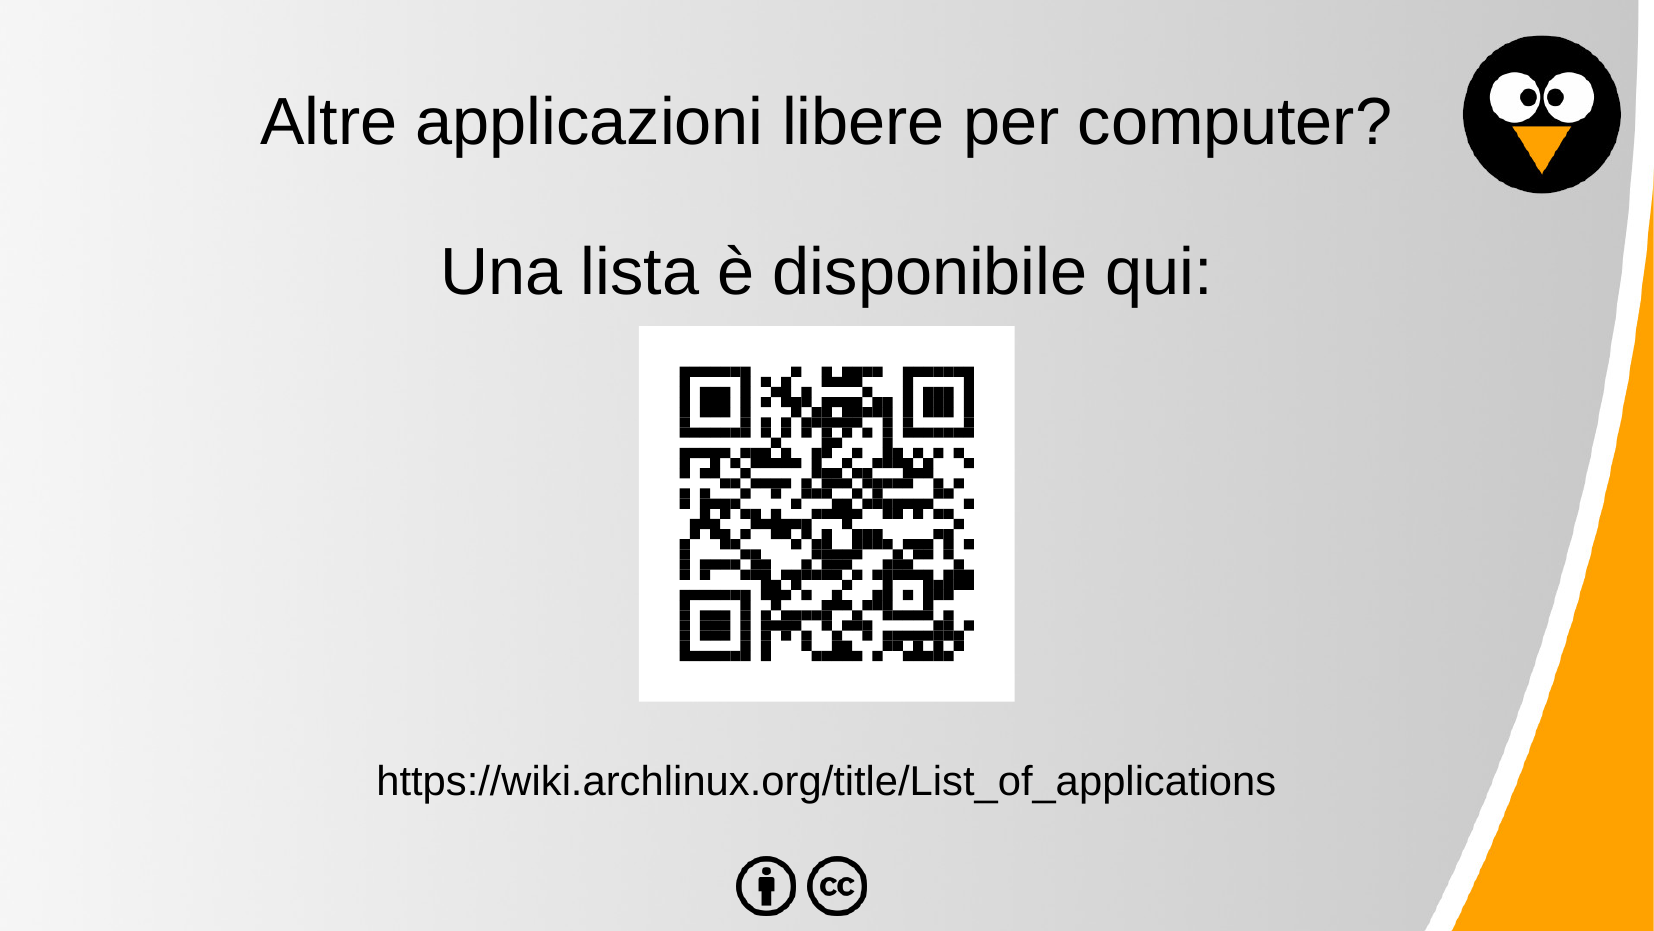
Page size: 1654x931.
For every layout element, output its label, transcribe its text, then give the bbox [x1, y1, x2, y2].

picture [0, 0, 1654, 931]
subtitle Altre applicazioni libere per computer? Una lista è disponibile qui: https://wiki.archlinux.org/title/List_of_applications [82, 84, 1571, 805]
